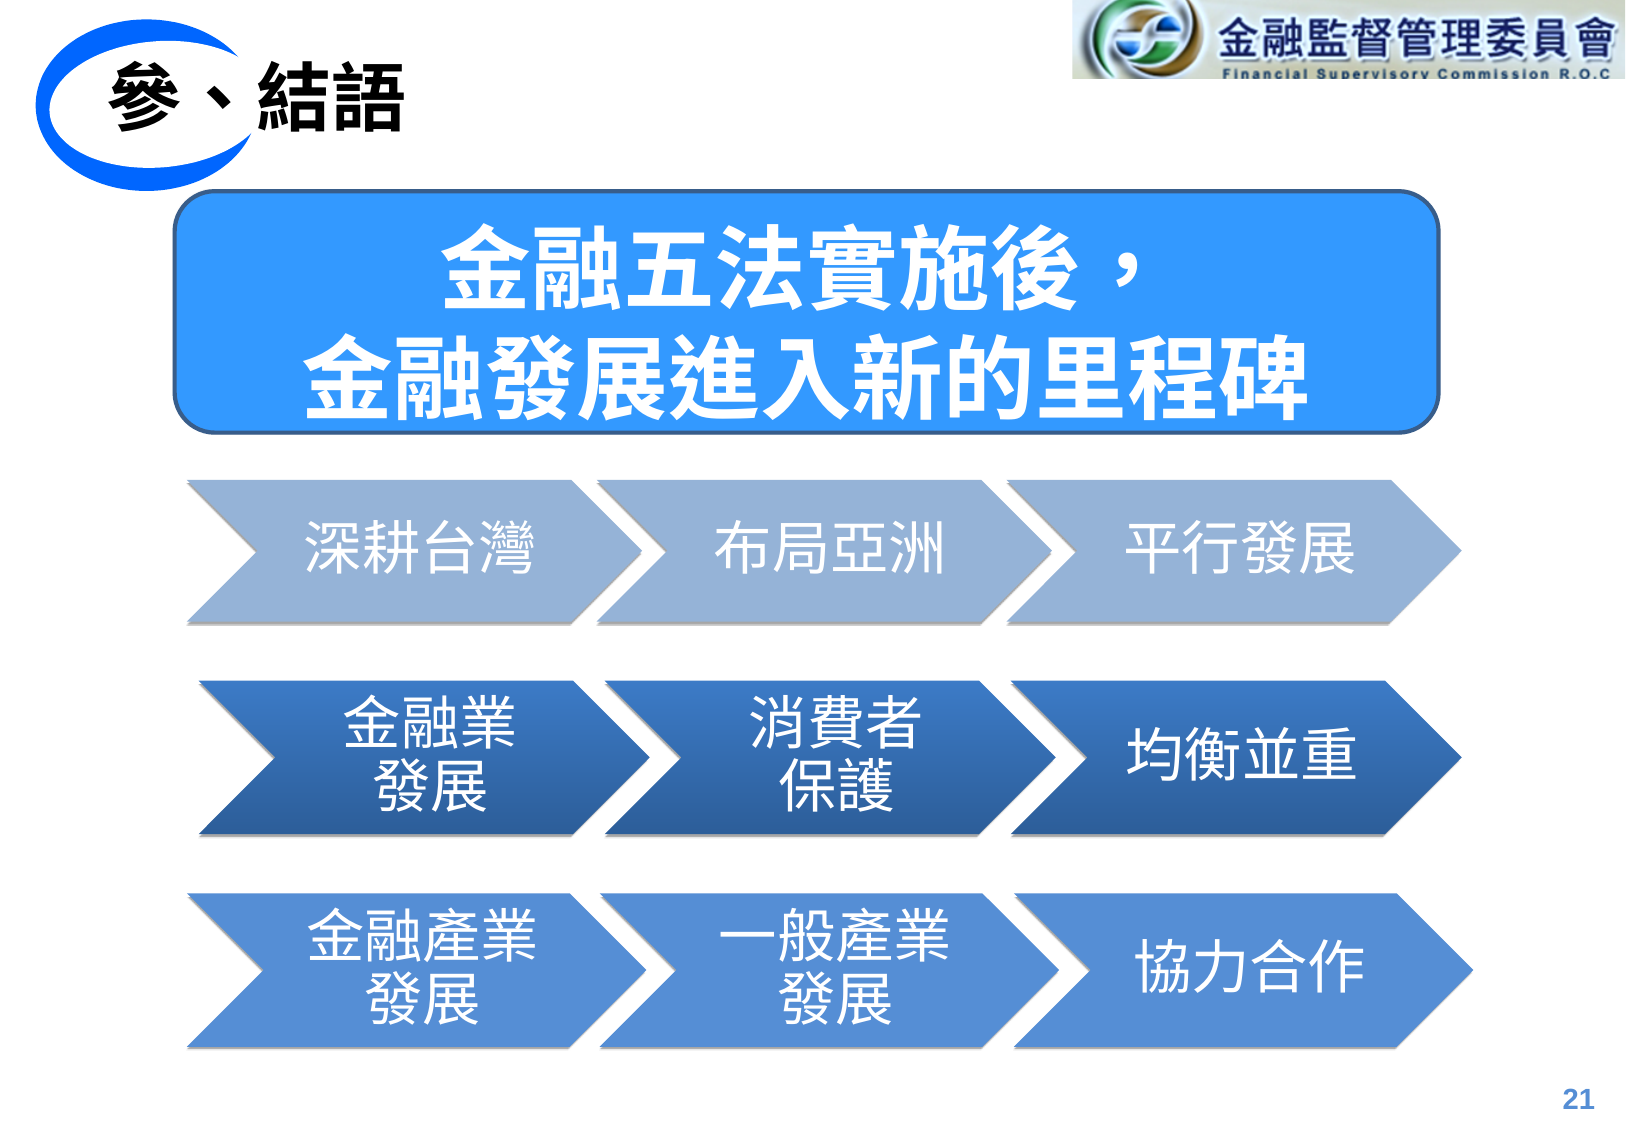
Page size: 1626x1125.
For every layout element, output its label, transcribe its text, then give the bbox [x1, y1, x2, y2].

text_box 金融業 發展 [198, 680, 650, 835]
text_box 協力合作 [1013, 893, 1474, 1047]
text_box 深耕台灣 [186, 479, 643, 622]
text_box 平行發展 [1006, 479, 1462, 622]
text_box 均衡並重 [1010, 680, 1462, 835]
text_box 金融五法實施後， 金融發展進入新的里程碑 [174, 191, 1439, 433]
text_box 消費者 保護 [604, 680, 1056, 835]
text_box 一般產業 發展 [599, 893, 1060, 1047]
text_box 布局亞洲 [596, 479, 1052, 622]
text_box [35, 19, 243, 191]
text_box 21 [1533, 1071, 1625, 1125]
text_box 參、結語 [92, 43, 576, 148]
text_box 金融產業 發展 [186, 893, 647, 1047]
